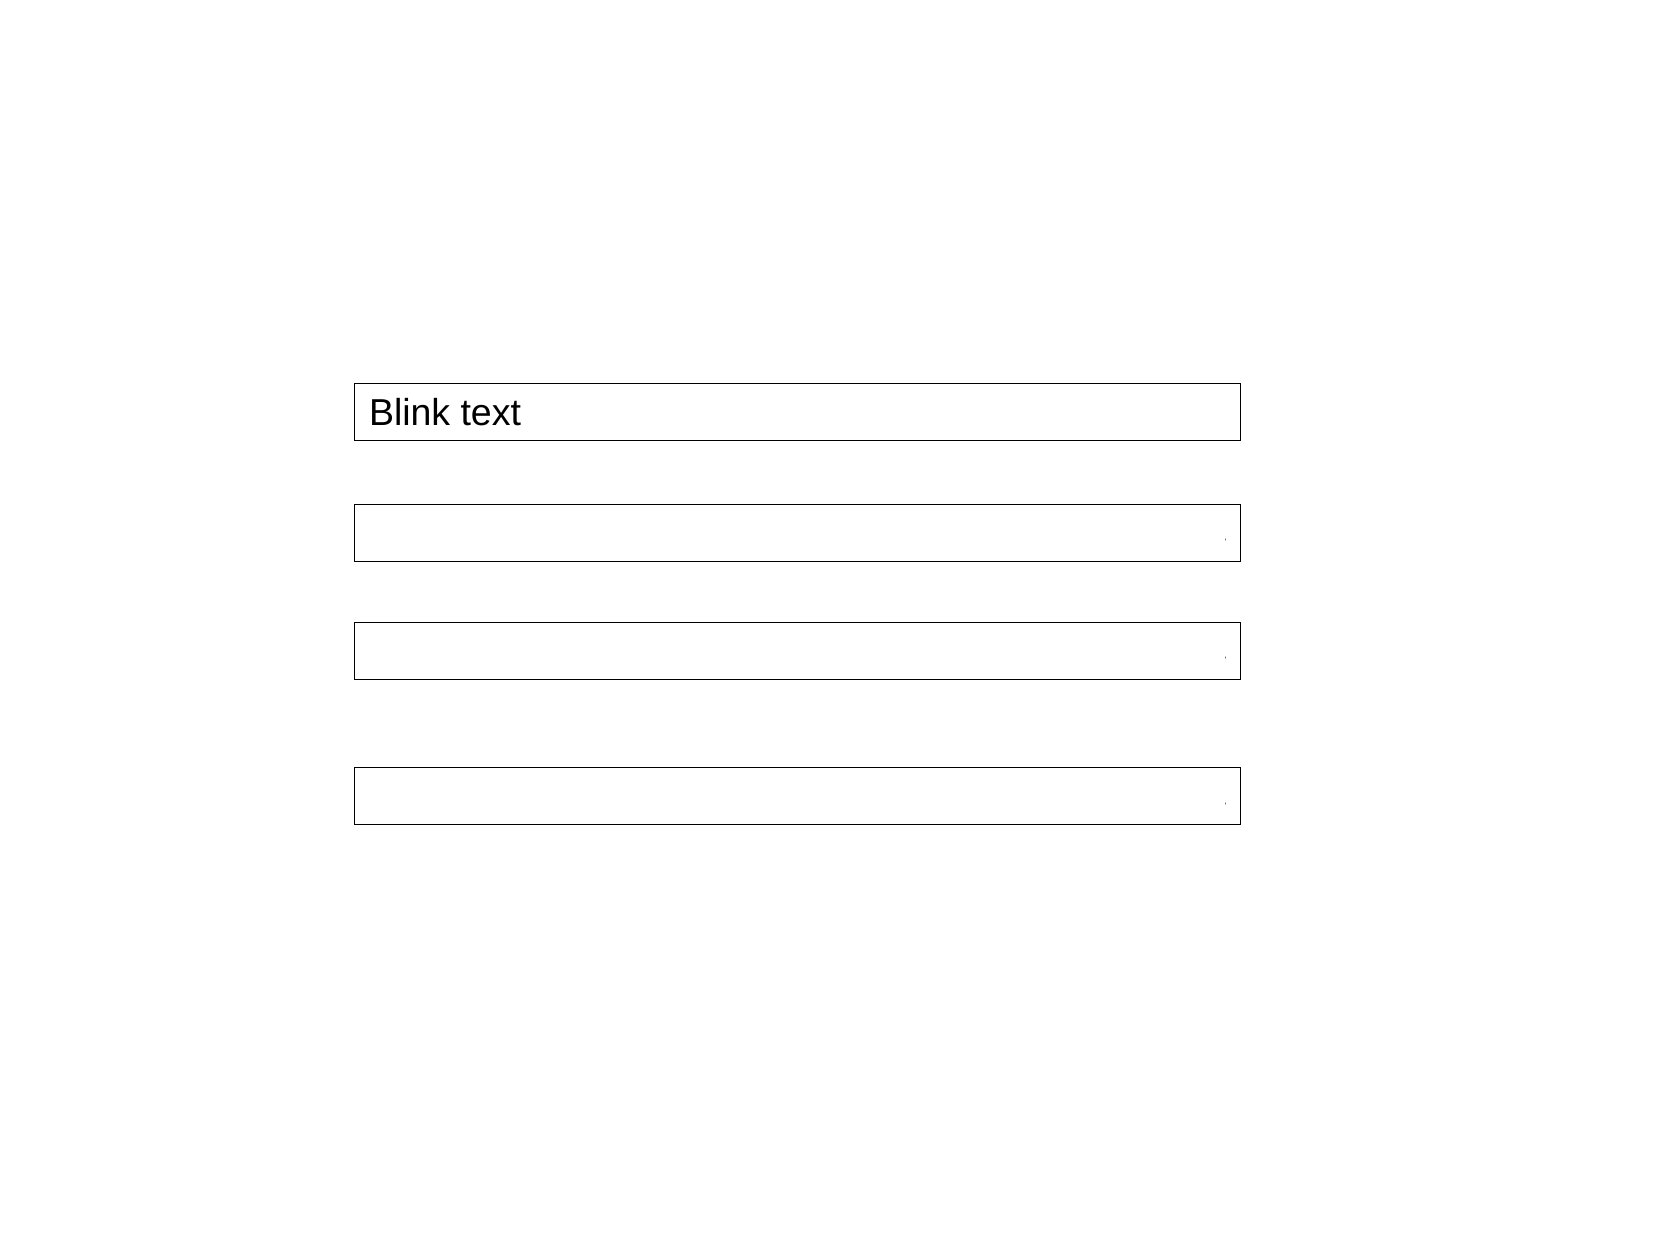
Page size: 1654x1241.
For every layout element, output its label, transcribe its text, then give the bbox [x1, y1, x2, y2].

text_box Scroll in text [354, 767, 1241, 825]
text_box Blink text [354, 383, 1241, 441]
text_box Scroll through text [354, 504, 1241, 562]
text_box Scroll back and forth text [354, 622, 1241, 680]
